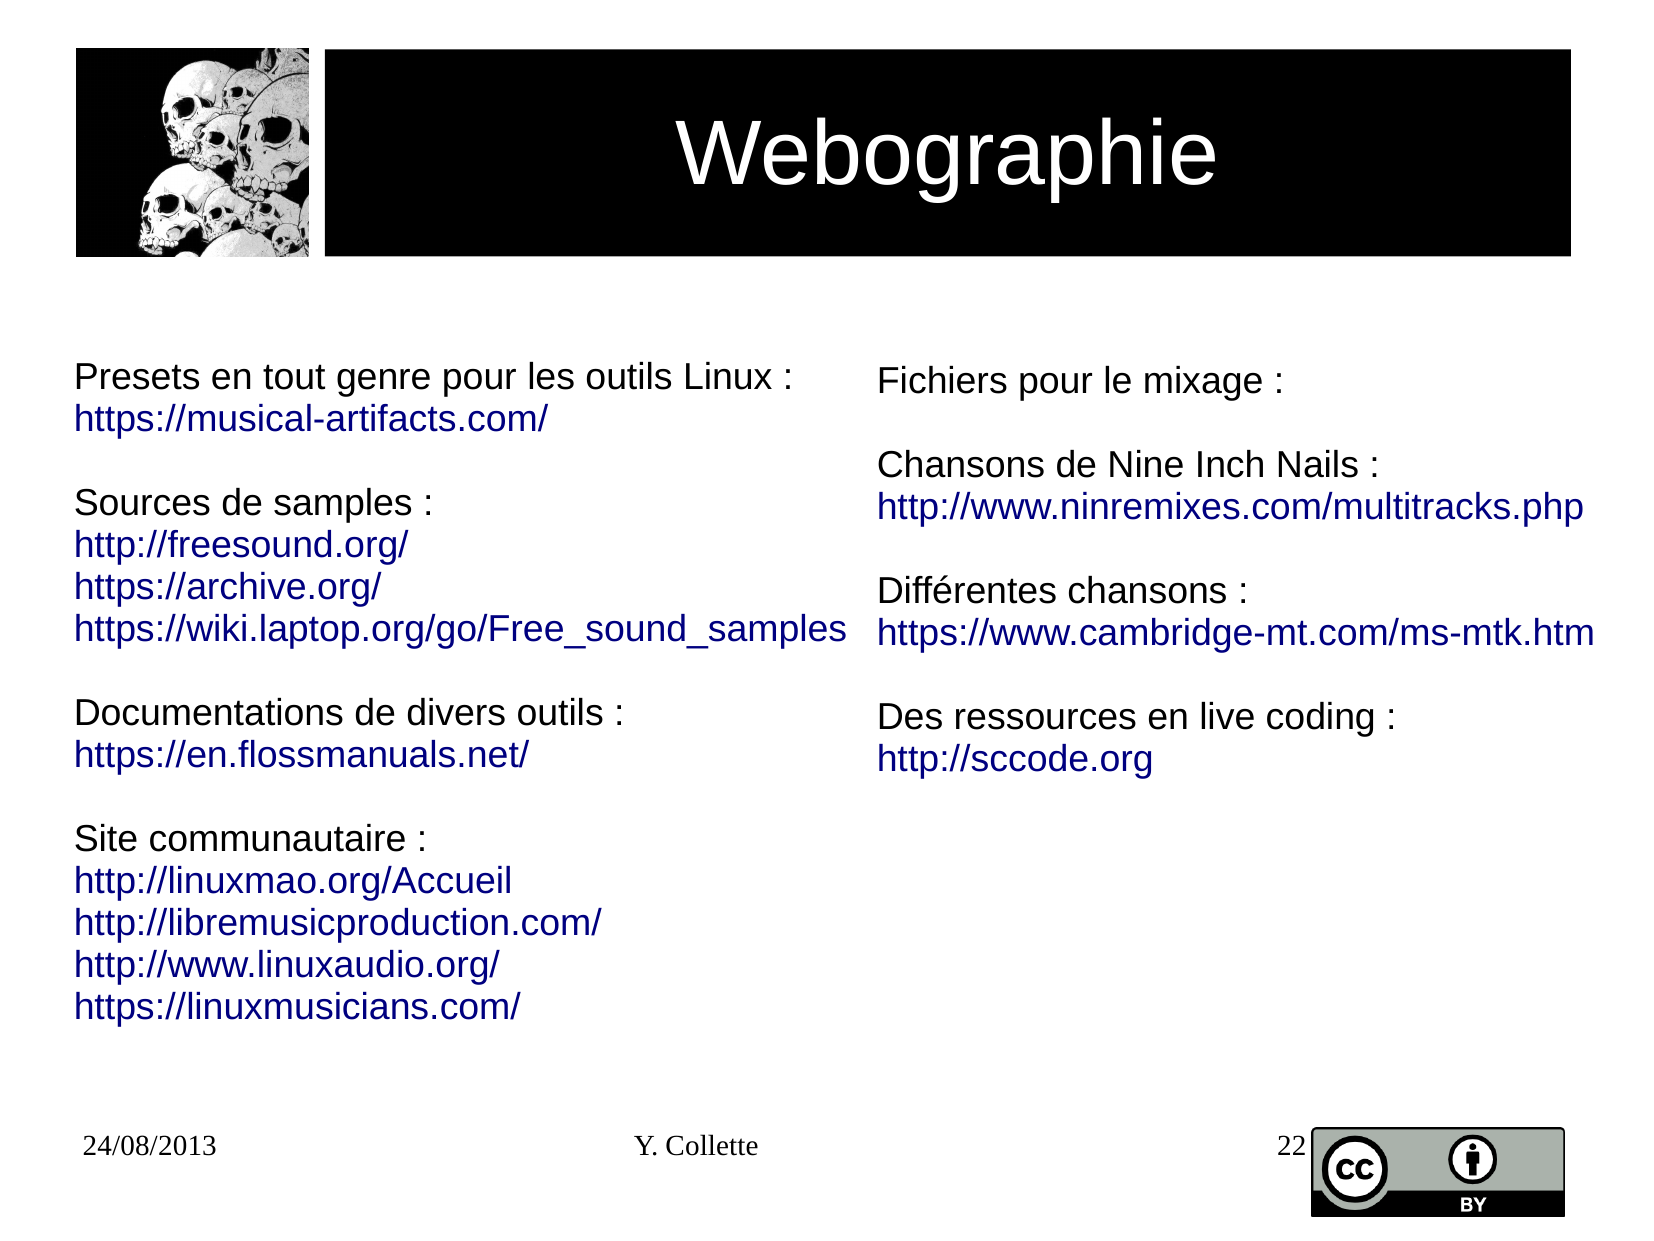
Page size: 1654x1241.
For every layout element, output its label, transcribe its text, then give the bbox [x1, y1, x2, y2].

picture [76, 48, 309, 257]
title Webographie [324, 49, 1571, 257]
text_box Fichiers pour le mixage : Chansons de Nine Inch Nails : http://www.ninremixes.com/multitracks.php Différentes chansons : https://www.cambridge-mt.com/ms-mtk.htm Des ressources en live coding : http://sccode.org [862, 352, 1613, 829]
picture [1311, 1127, 1565, 1217]
text_box Presets en tout genre pour les outils Linux : https://musical-artifacts.com/ Sources de samples : http://freesound.org/ https://archive.org/ https://wiki.laptop.org/go/Free_sound_samples Documentations de divers outils : https://en.flossmanuals.net/ Site communautaire : http://linuxmao.org/Accueil http://libremusicproduction.com/ http://www.linuxaudio.org/ https://linuxmusicians.com/ [59, 348, 875, 1036]
